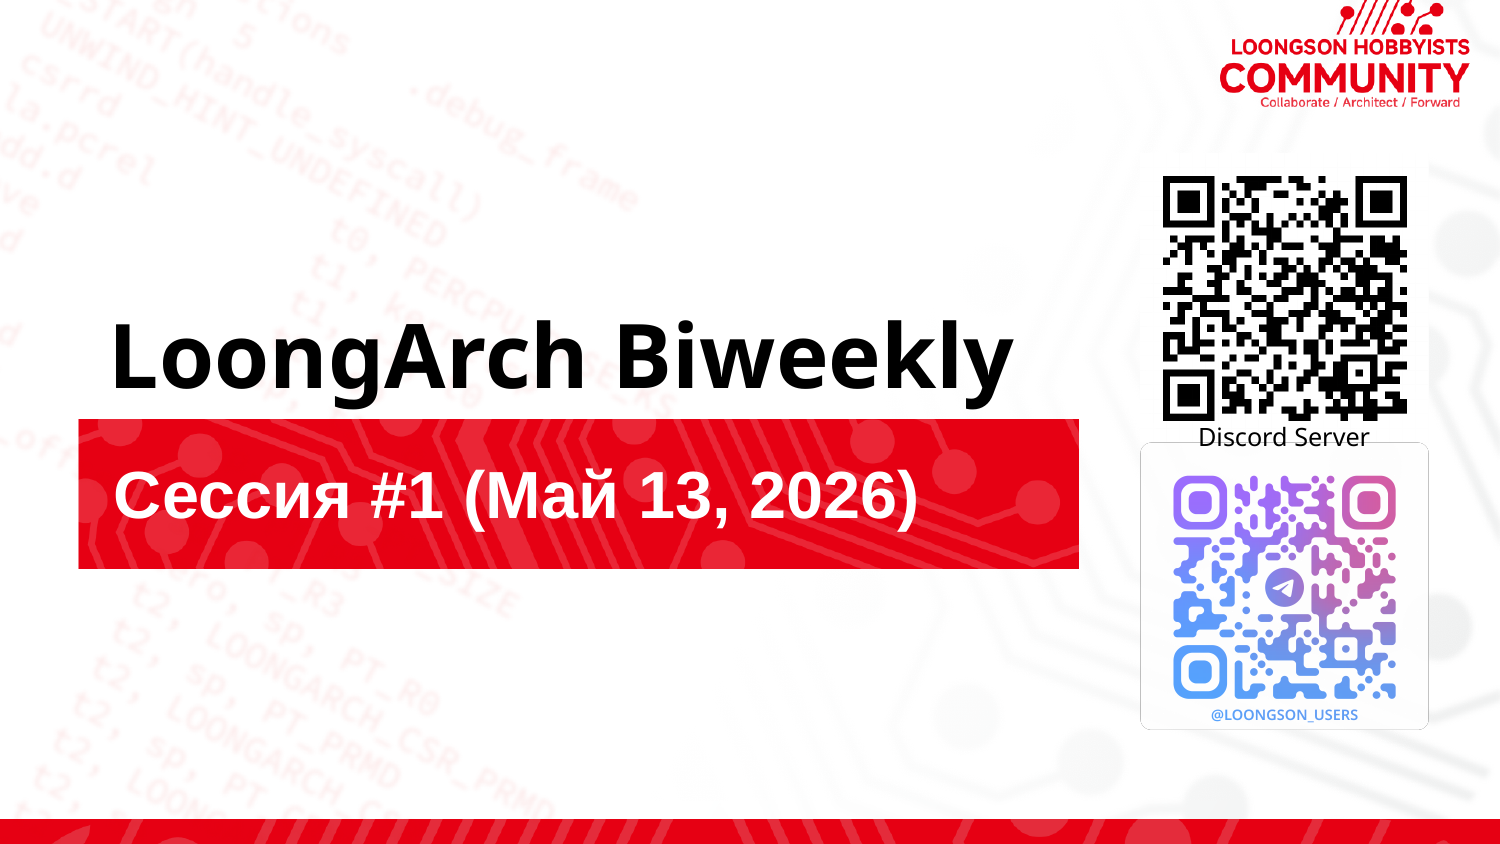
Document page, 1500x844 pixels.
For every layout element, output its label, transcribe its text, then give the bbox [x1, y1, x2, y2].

subtitle Сессия #1 (Май 13, 2026) [99, 436, 1027, 542]
picture [0, 0, 1500, 844]
title LoongArch Biweekly [93, 275, 1140, 422]
text_box Discord Server [1170, 408, 1398, 464]
